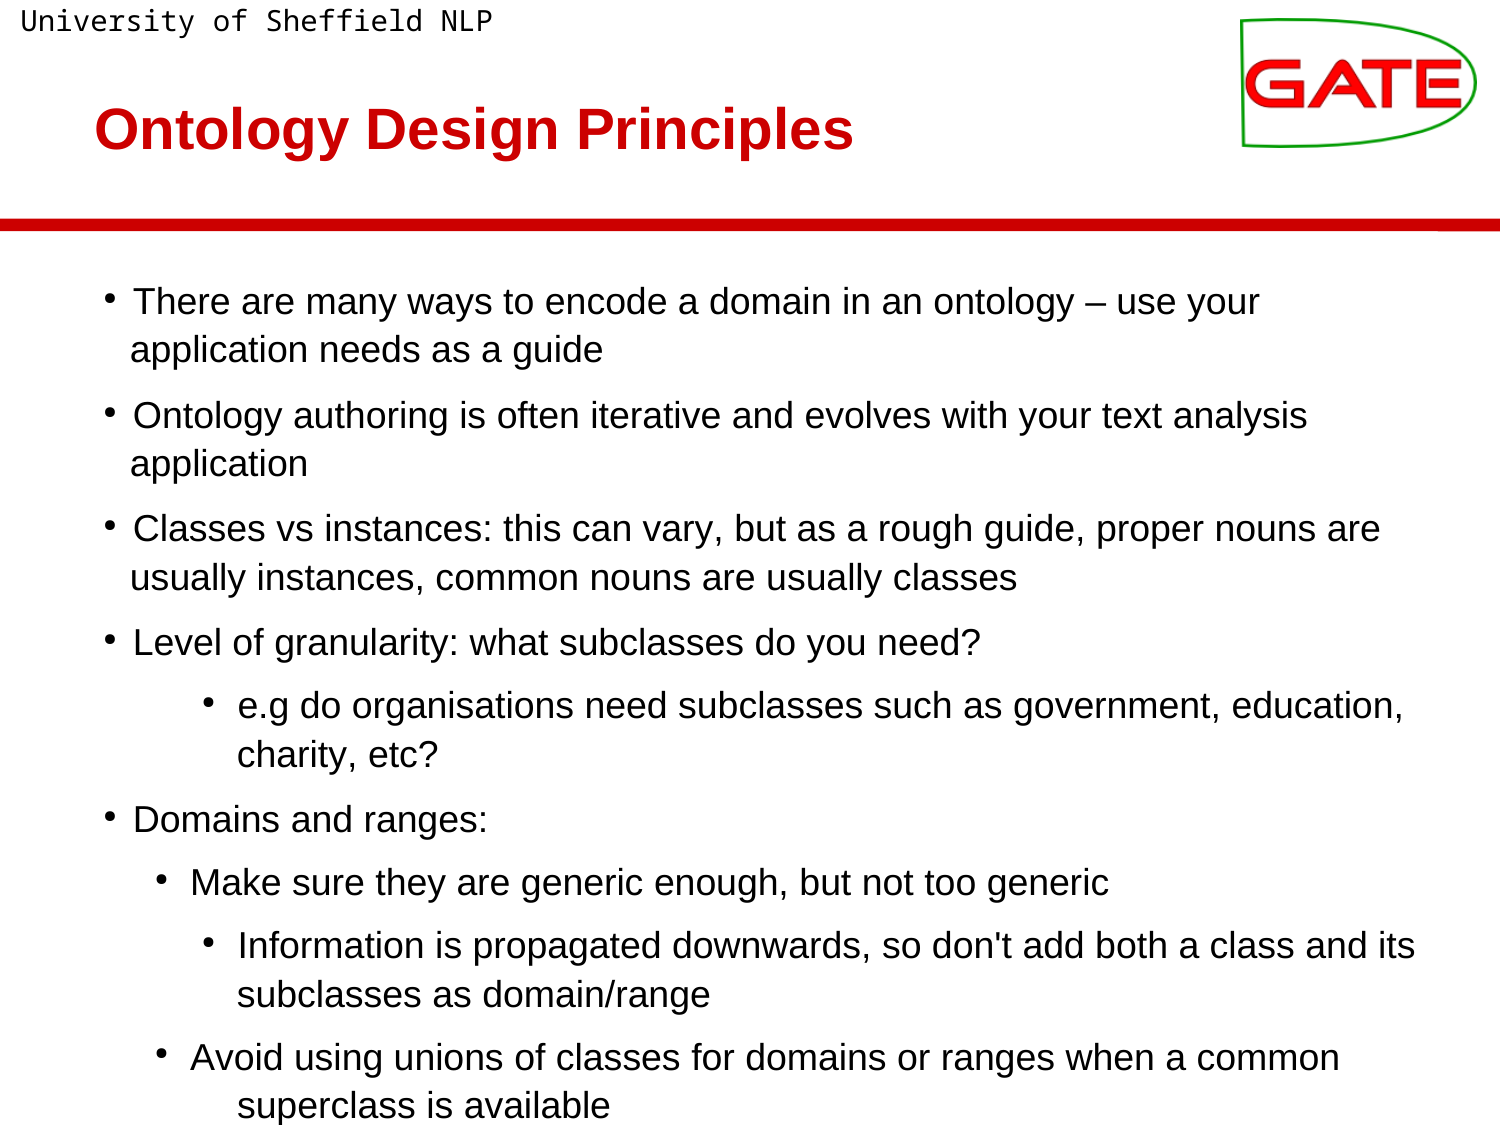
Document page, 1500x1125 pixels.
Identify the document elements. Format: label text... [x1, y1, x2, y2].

list There are many ways to encode a domain in an ontology – use your application needs as a guide Ontology authoring is often iterative and evolves with your text analysis application Classes vs instances: this can vary, but as a rough guide, proper nouns are usually instances, common nouns are usually classes Level of granularity: what subclasses do you need? e.g do organisations need subclasses such as government, education, charity, etc? Domains and ranges: Make sure they are generic enough, but not too generic Information is propagated downwards, so don't add both a class and its subclasses as domain/range Avoid using unions of classes for domains or ranges when a common superclass is available [29, 265, 1455, 1125]
title Ontology Design Principles [79, 54, 1149, 204]
picture [1240, 18, 1477, 148]
